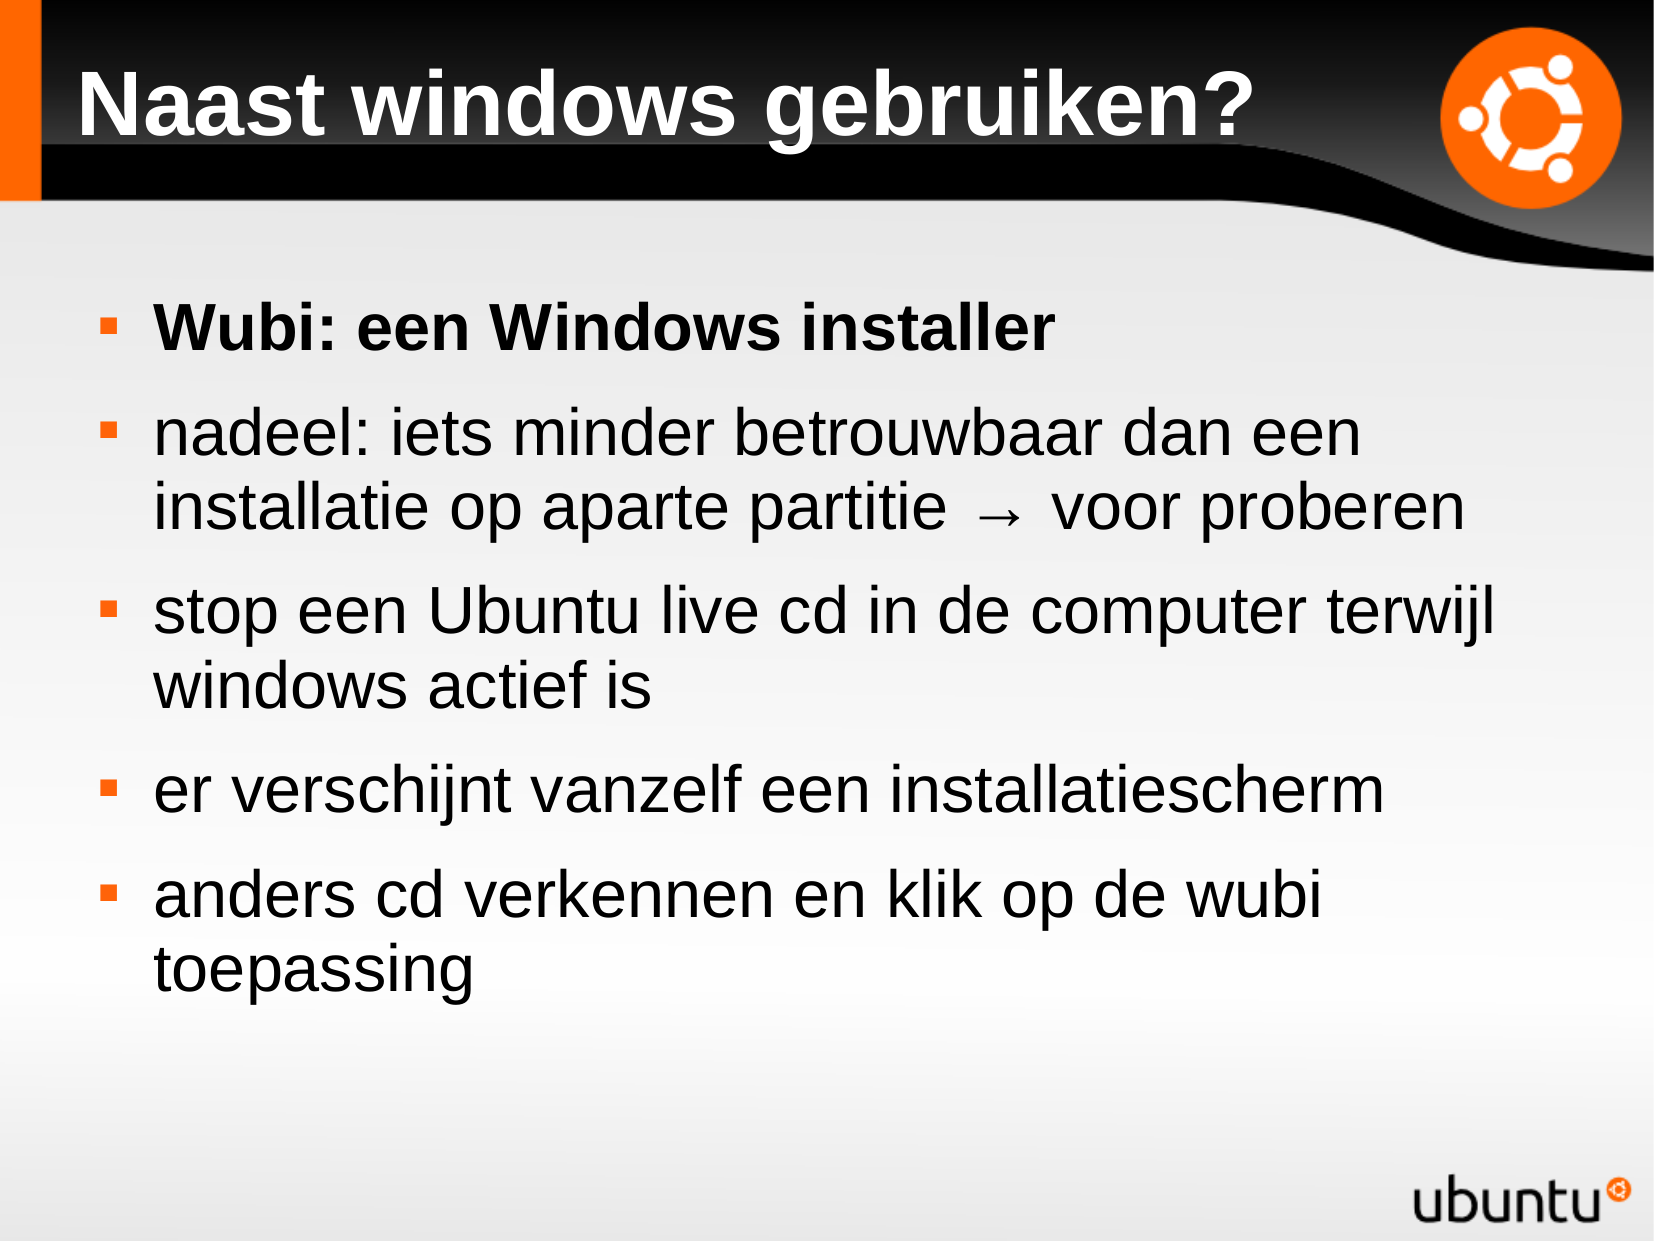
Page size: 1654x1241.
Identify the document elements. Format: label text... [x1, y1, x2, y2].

title Naast windows gebruiken? [76, 7, 1565, 200]
list Wubi: een Windows installer nadeel: iets minder betrouwbaar dan een installatie op aparte partitie → voor proberen stop een Ubuntu live cd in de computer terwijl windows actief is er verschijnt vanzelf een installatiescherm anders cd verkennen en klik op de wubi toepassing [82, 290, 1571, 1094]
picture [0, 0, 1654, 1241]
